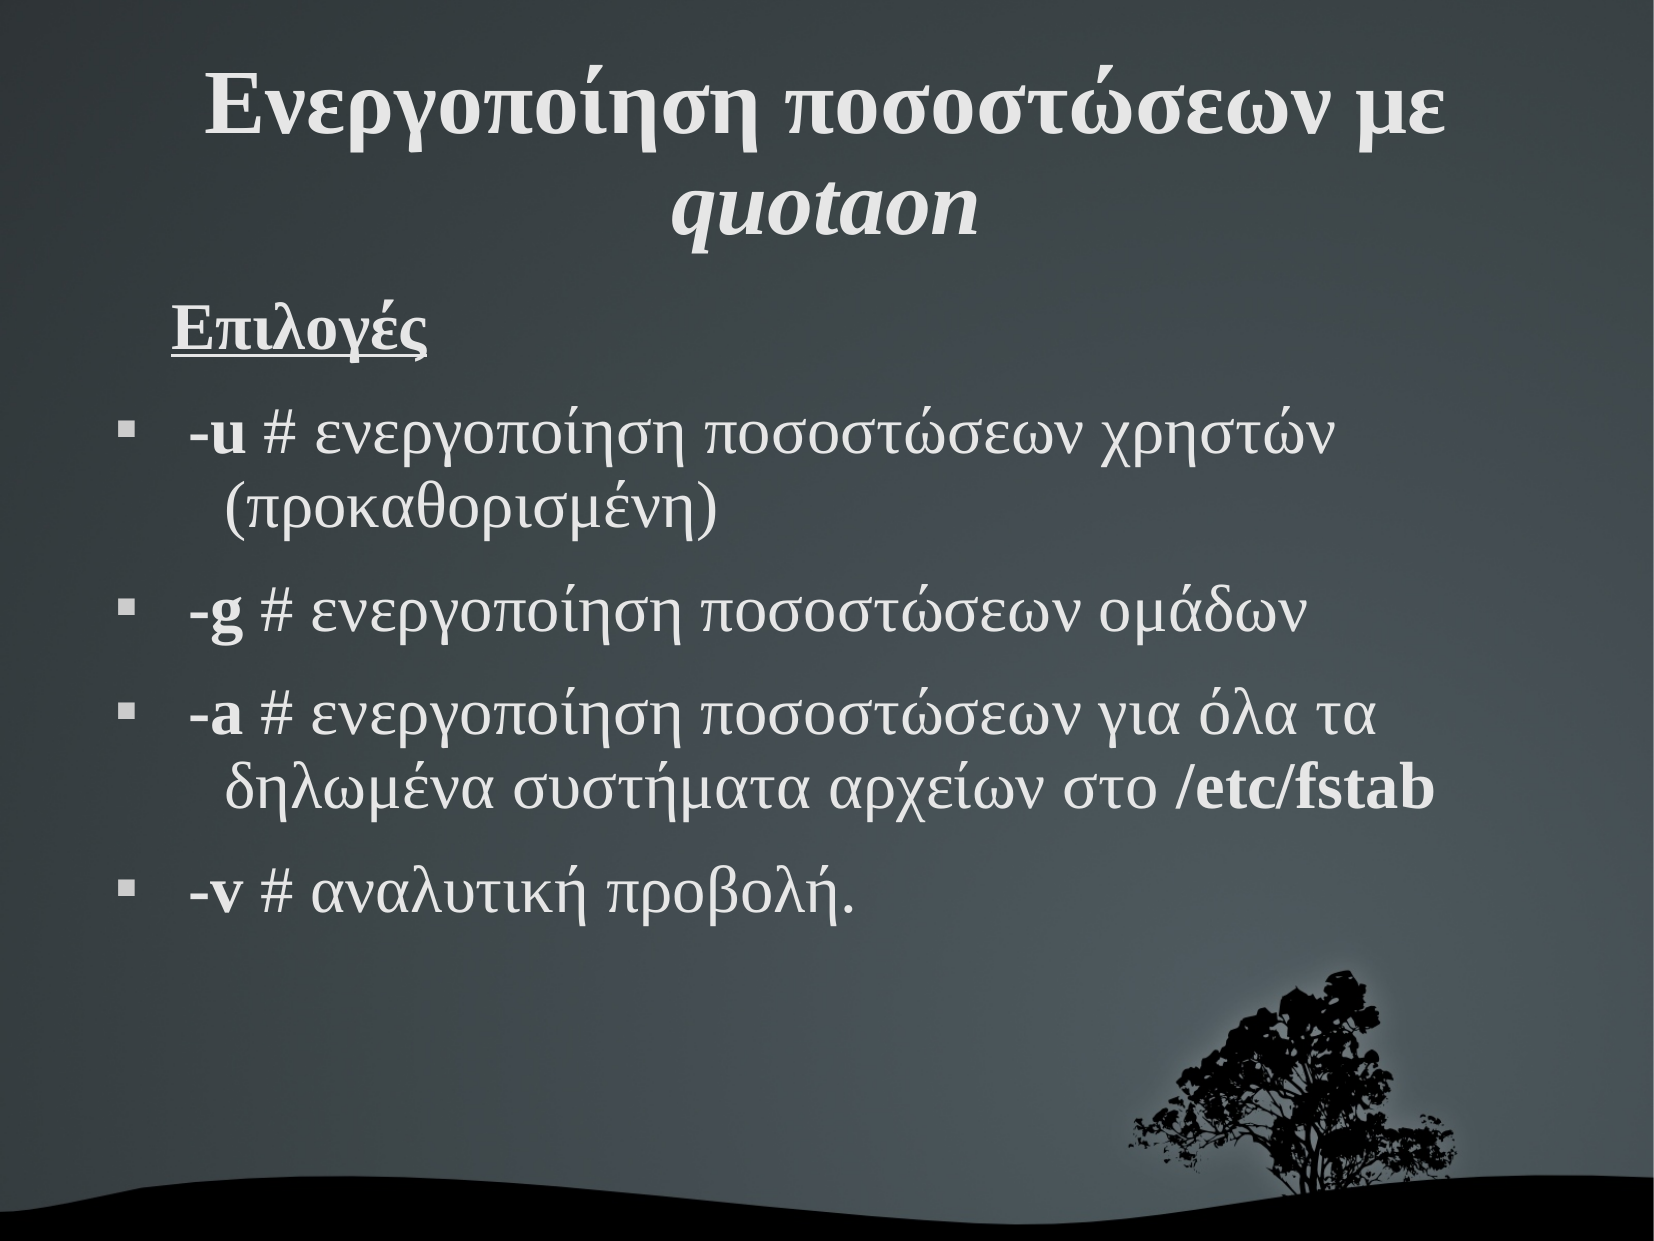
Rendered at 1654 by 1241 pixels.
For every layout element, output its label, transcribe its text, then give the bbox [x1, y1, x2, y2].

title Ενεργοποίηση ποσοστώσεων με quotaon [82, 33, 1571, 273]
list Επιλογές -u # ενεργοποίηση ποσοστώσεων χρηστών (προκαθορισμένη) -g # ενεργοποίηση ποσοστώσεων ομάδων -a # ενεργοποίηση ποσοστώσεων για όλα τα δηλωμένα συστήματα αρχείων στο /etc/fstab -v # αναλυτική προβολή. [82, 290, 1571, 1109]
picture [0, 0, 1654, 1241]
